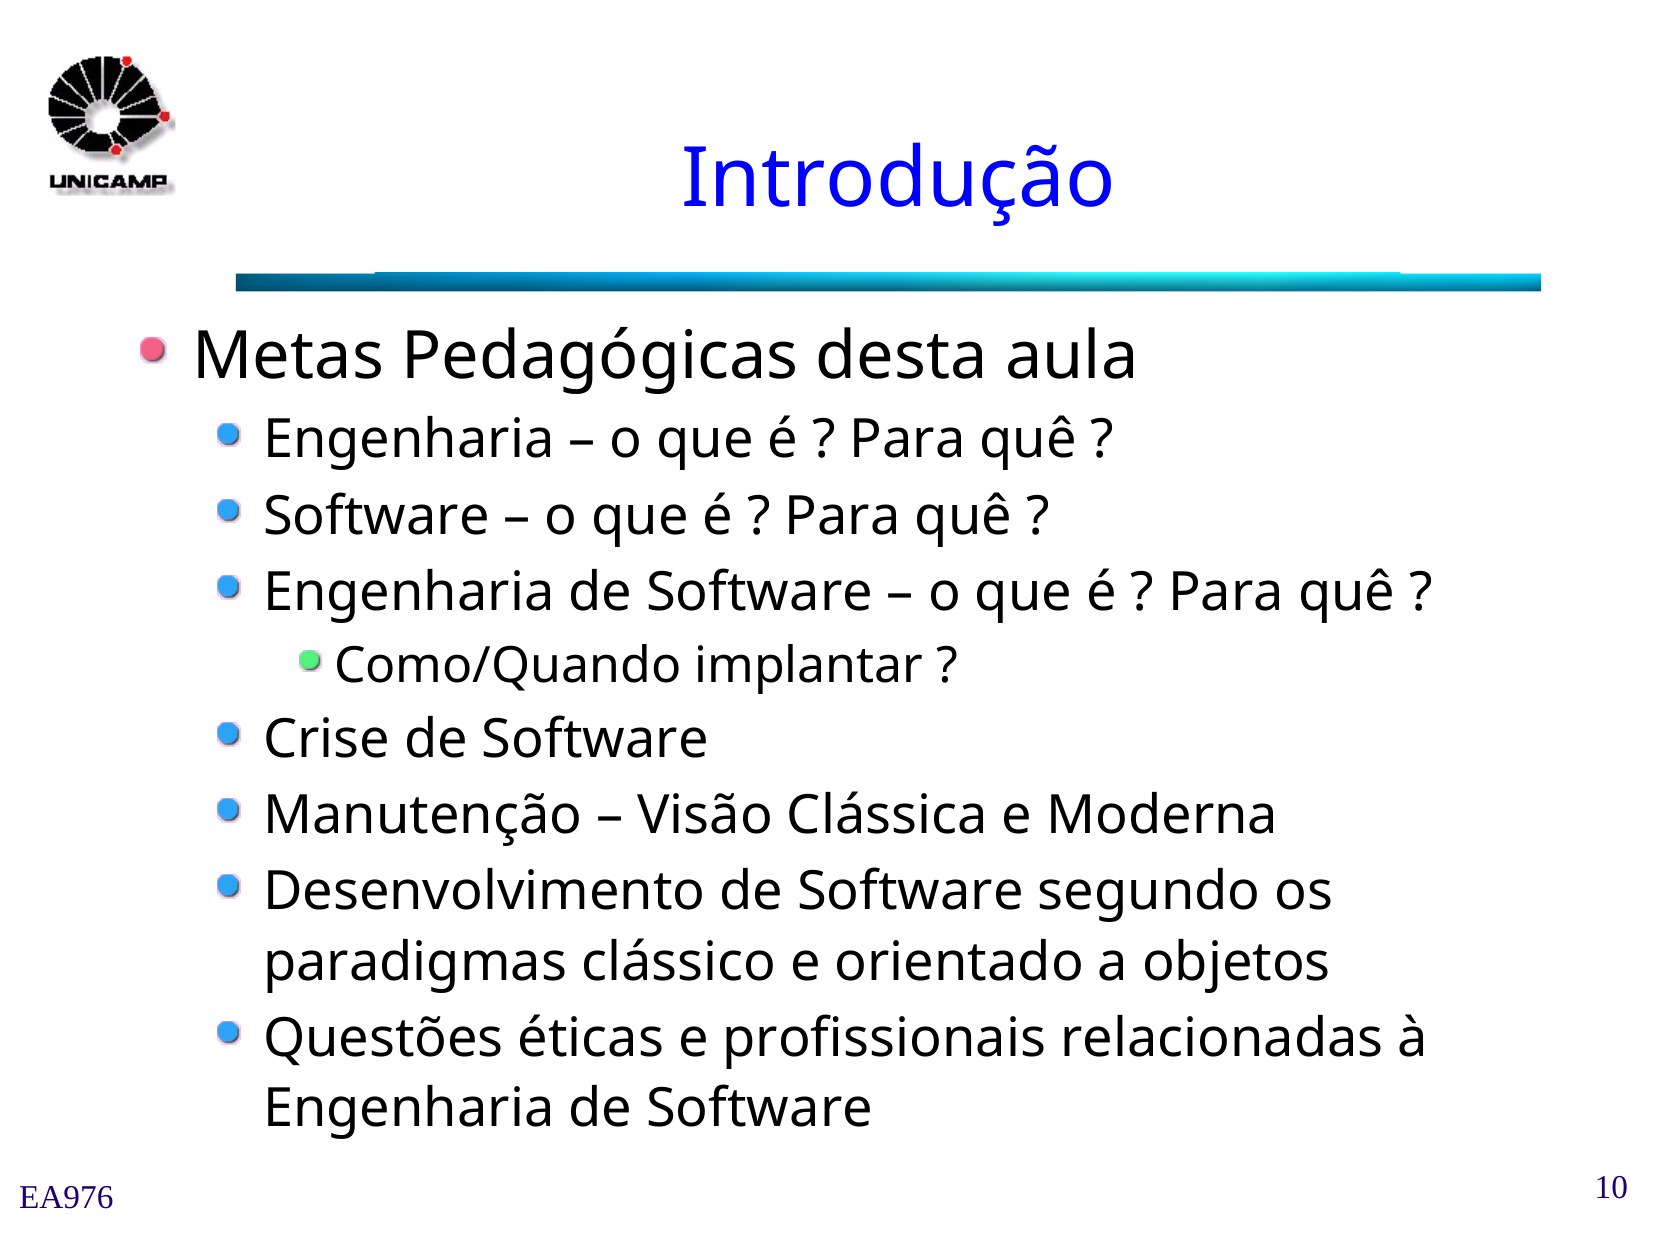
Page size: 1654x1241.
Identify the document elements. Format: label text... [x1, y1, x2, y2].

picture [216, 1029, 242, 1046]
picture [125, 272, 1654, 295]
title Introdução [264, 21, 1534, 229]
list Metas Pedagógicas desta aula Engenharia – o que é ? Para quê ? Software – o que é ? Para quê ? Engenharia de Software – o que é ? Para quê ? Como/Quando implantar ? Crise de Software Manutenção – Visão Clássica e Moderna Desenvolvimento de Software segundo os paradigmas clássico e orientado a objetos Questões éticas e profissionais relacionadas à Engenharia de Software [121, 309, 1534, 1029]
